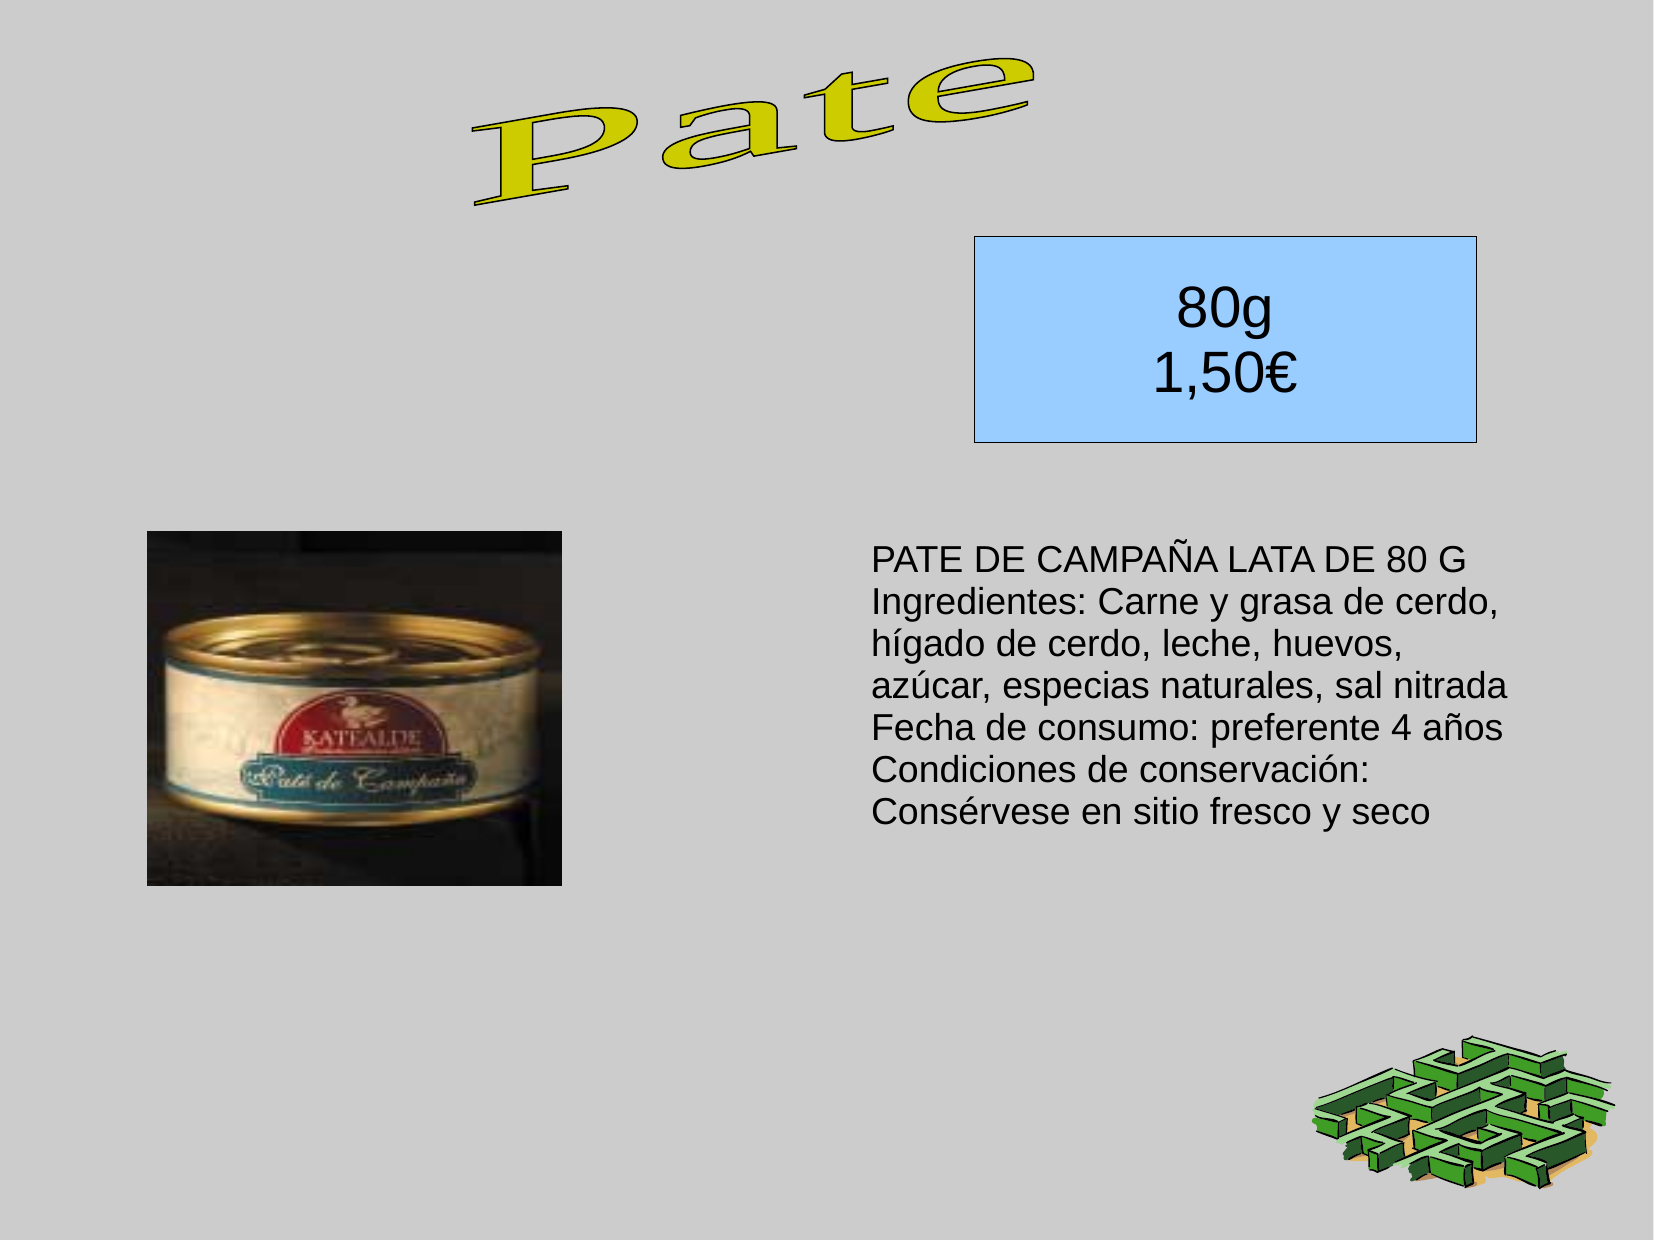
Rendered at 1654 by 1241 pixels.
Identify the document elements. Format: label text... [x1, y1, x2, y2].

text_box PATE DE CAMPAÑA LATA DE 80 G Ingredientes: Carne y grasa de cerdo, hígado de cerdo, leche, huevos, azúcar, especias naturales, sal nitrada Fecha de consumo: preferente 4 años Condiciones de conservación: Consérvese en sitio fresco y seco [856, 531, 1536, 1026]
text_box Pate [662, 101, 797, 169]
text_box 80g 1,50€ [974, 236, 1477, 443]
text_box Pate [472, 107, 638, 206]
text_box Pate [804, 72, 894, 141]
text_box Pate [908, 58, 1034, 122]
picture [147, 531, 562, 886]
